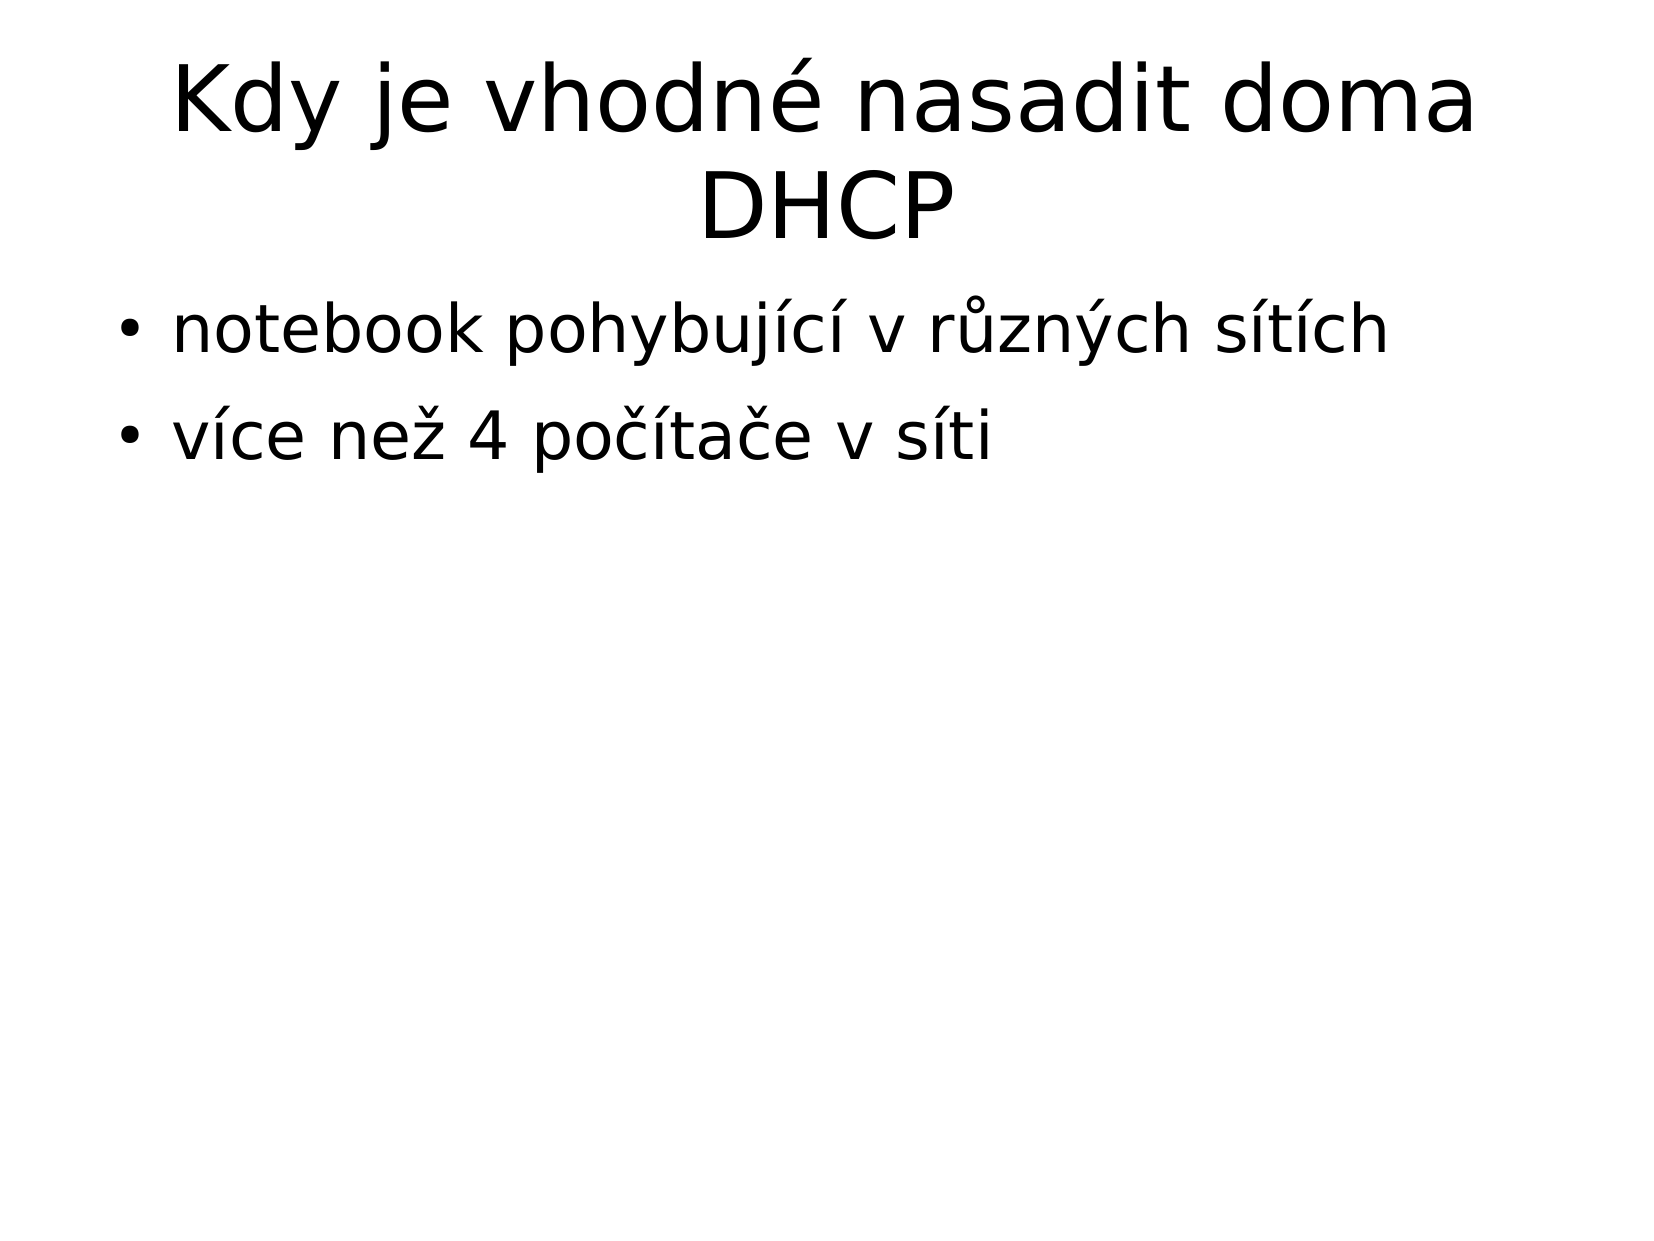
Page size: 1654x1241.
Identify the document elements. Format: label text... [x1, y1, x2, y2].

title Kdy je vhodné nasadit doma DHCP [82, 45, 1571, 261]
list notebook pohybující v různých sítích více než 4 počítače v síti [82, 290, 1571, 1094]
